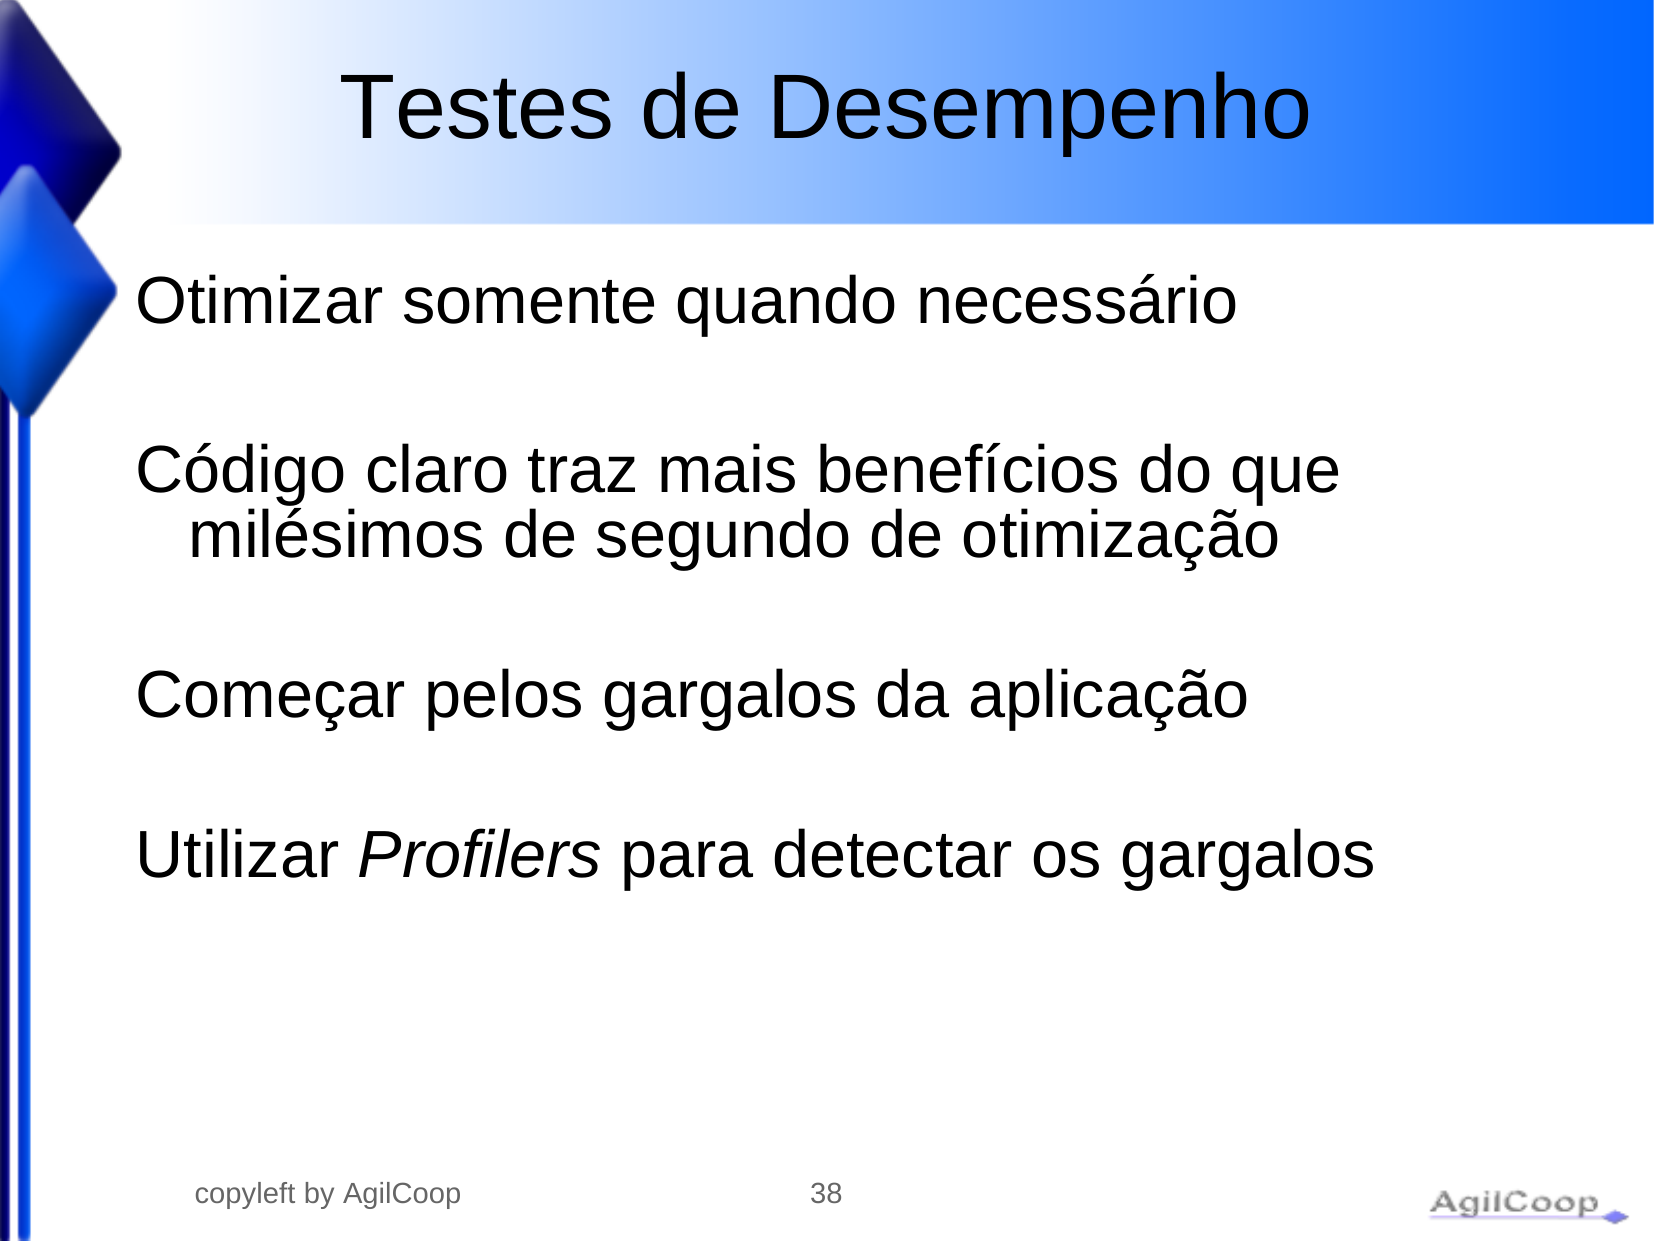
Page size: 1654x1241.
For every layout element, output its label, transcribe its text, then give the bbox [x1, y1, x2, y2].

list Otimizar somente quando necessário Código claro traz mais benefícios do que milésimos de segundo de otimização Começar pelos gargalos da aplicação Utilizar Profilers para detectar os gargalos [118, 271, 1607, 918]
picture [0, 0, 1654, 1241]
title Testes de Desempenho [82, 60, 1571, 163]
